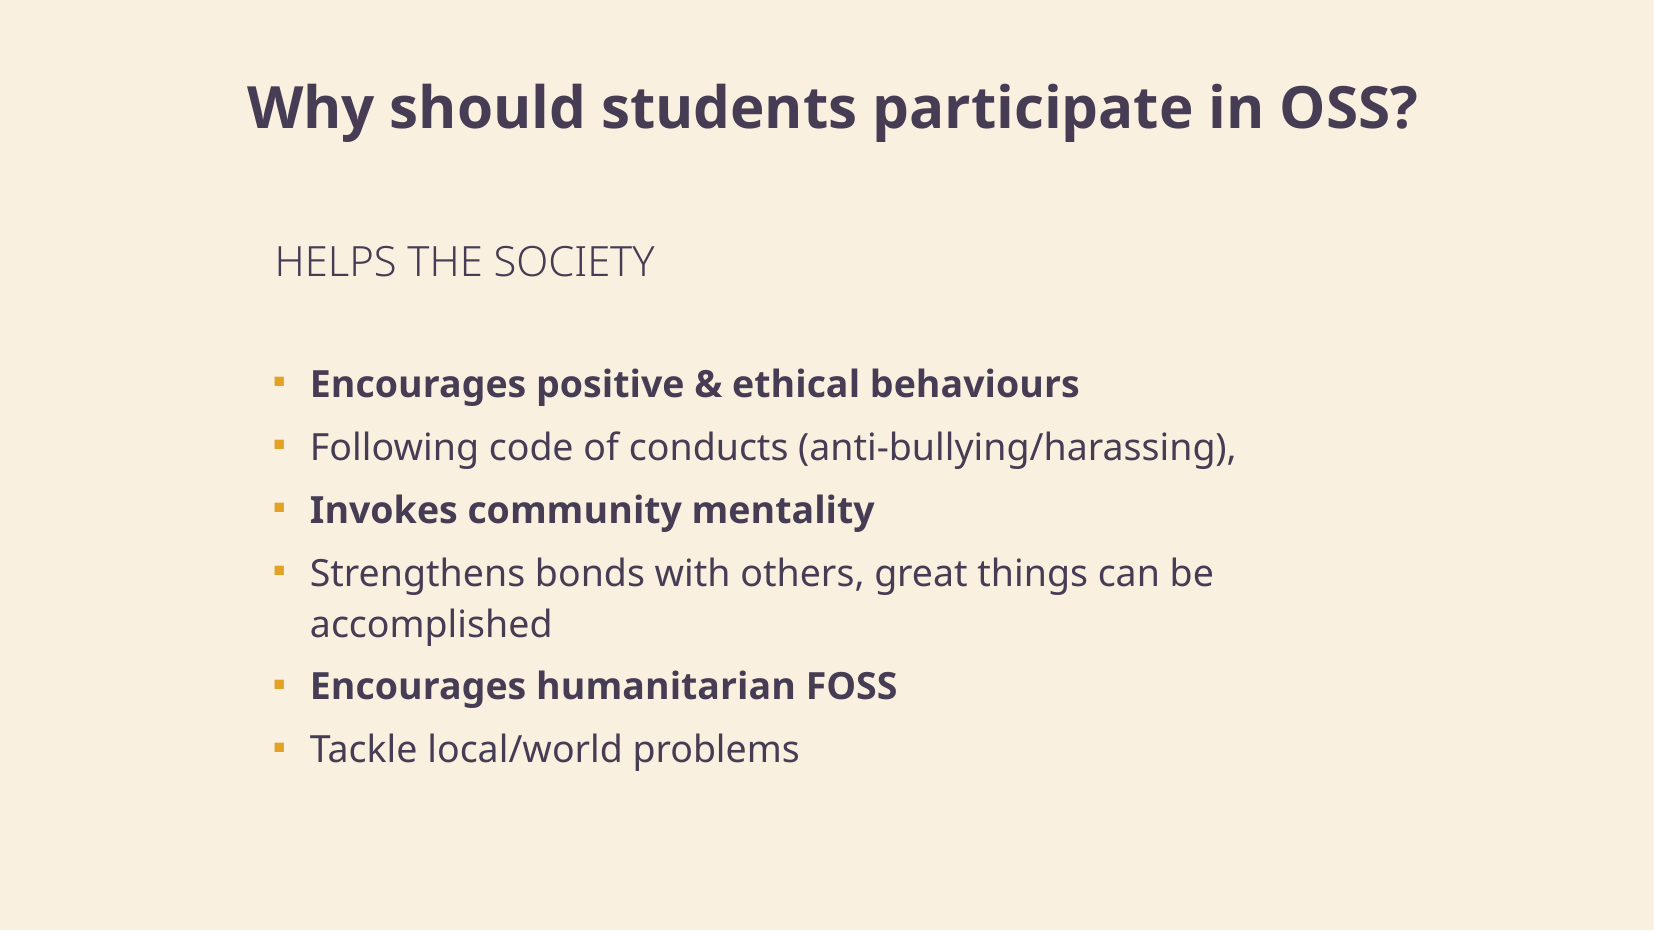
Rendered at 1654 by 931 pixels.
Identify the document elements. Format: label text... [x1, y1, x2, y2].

text_box HELPS THE SOCIETY Encourages positive & ethical behaviours Following code of conducts (anti-bullying/harassing), Invokes community mentality Strengthens bonds with others, great things can be accomplished Encourages humanitarian FOSS Tackle local/world problems [259, 224, 1447, 851]
text_box Why should students participate in OSS? [177, 59, 1489, 204]
